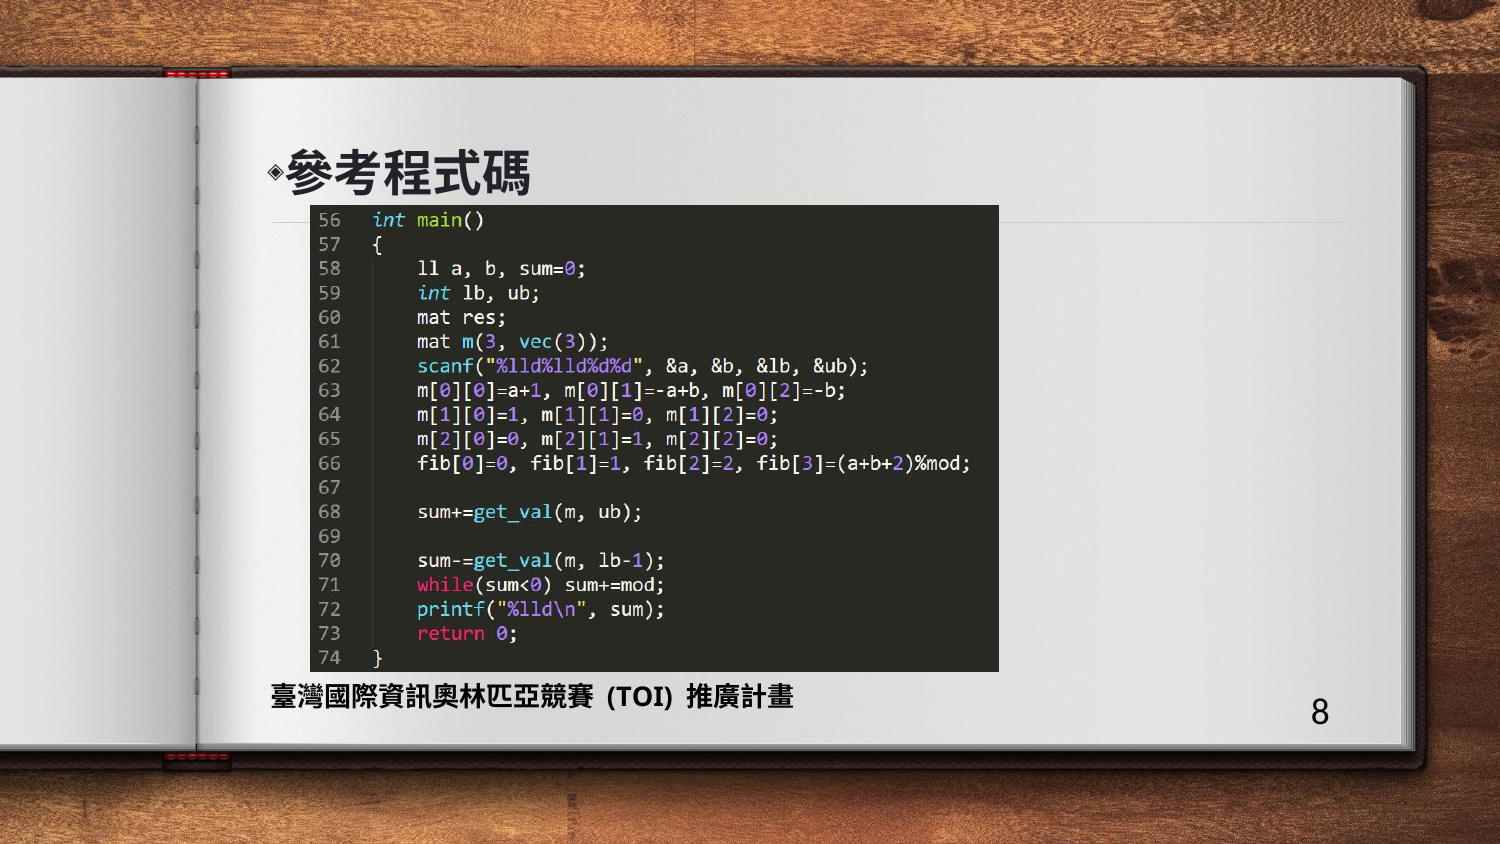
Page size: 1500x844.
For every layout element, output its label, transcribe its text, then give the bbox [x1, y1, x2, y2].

picture [310, 205, 999, 672]
list 參考程式碼 [252, 126, 746, 216]
text_box 8 [1295, 672, 1386, 737]
